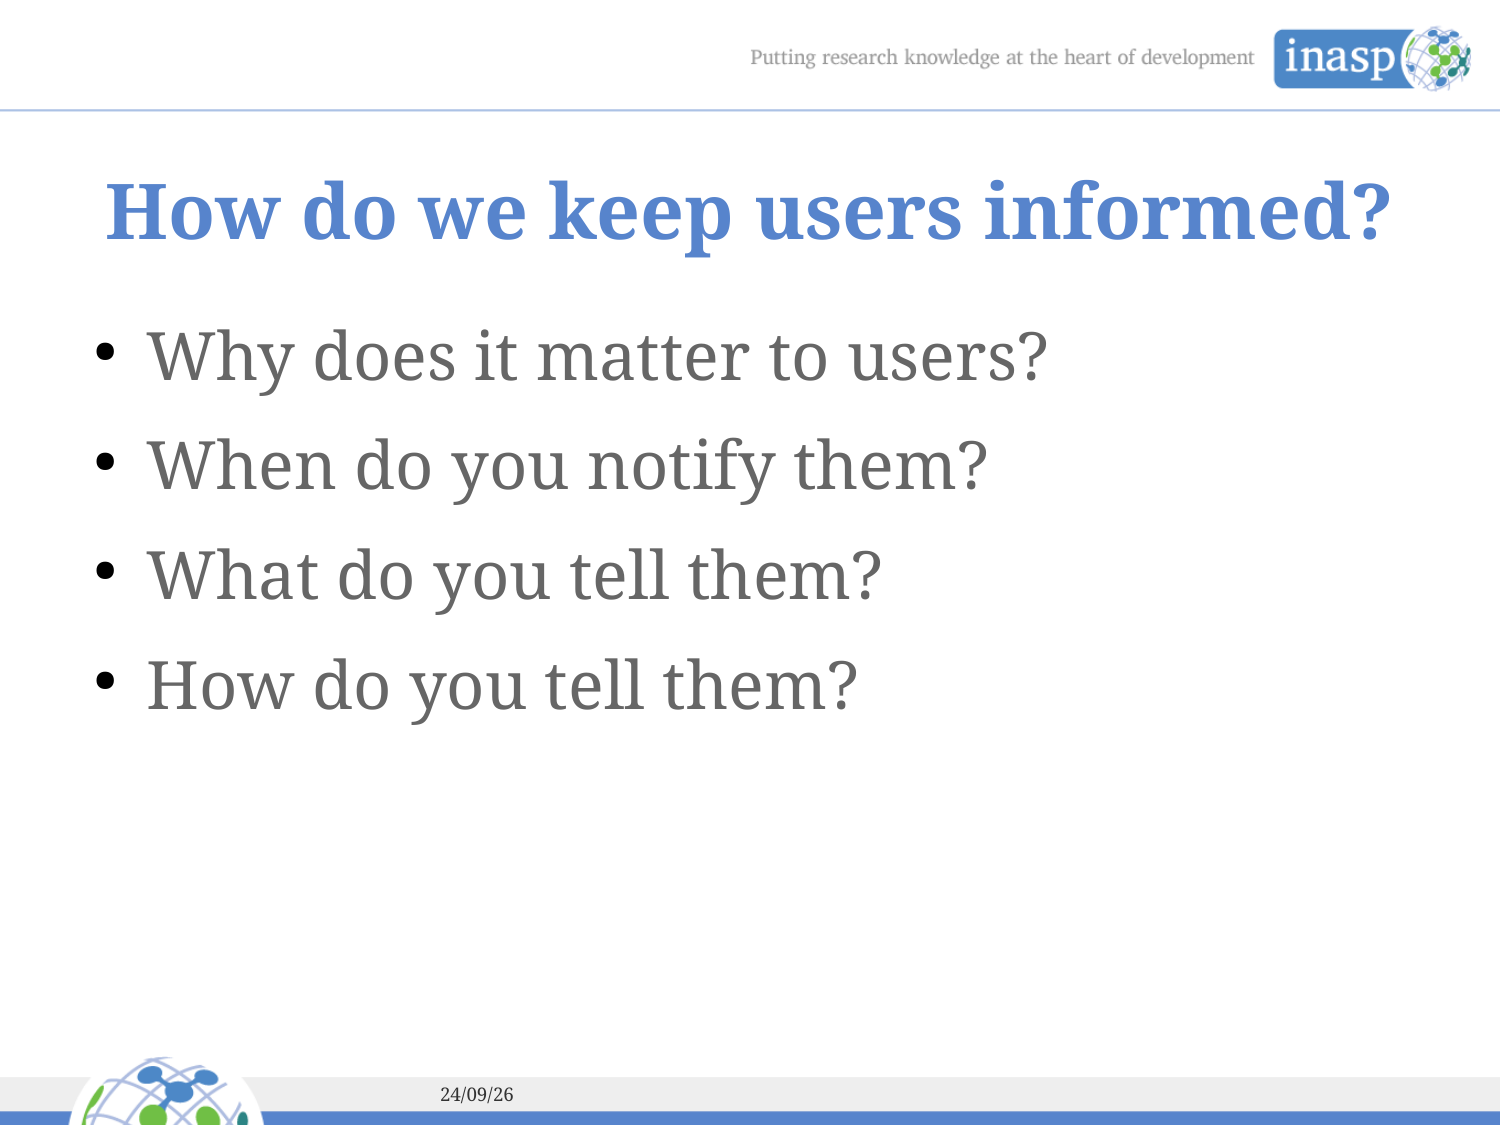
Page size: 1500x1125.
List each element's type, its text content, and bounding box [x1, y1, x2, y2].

title How do we keep users informed? [75, 129, 1426, 313]
list Why does it matter to users? When do you notify them? What do you tell them? How do you tell them? [75, 313, 1426, 967]
picture [0, 0, 1500, 1125]
